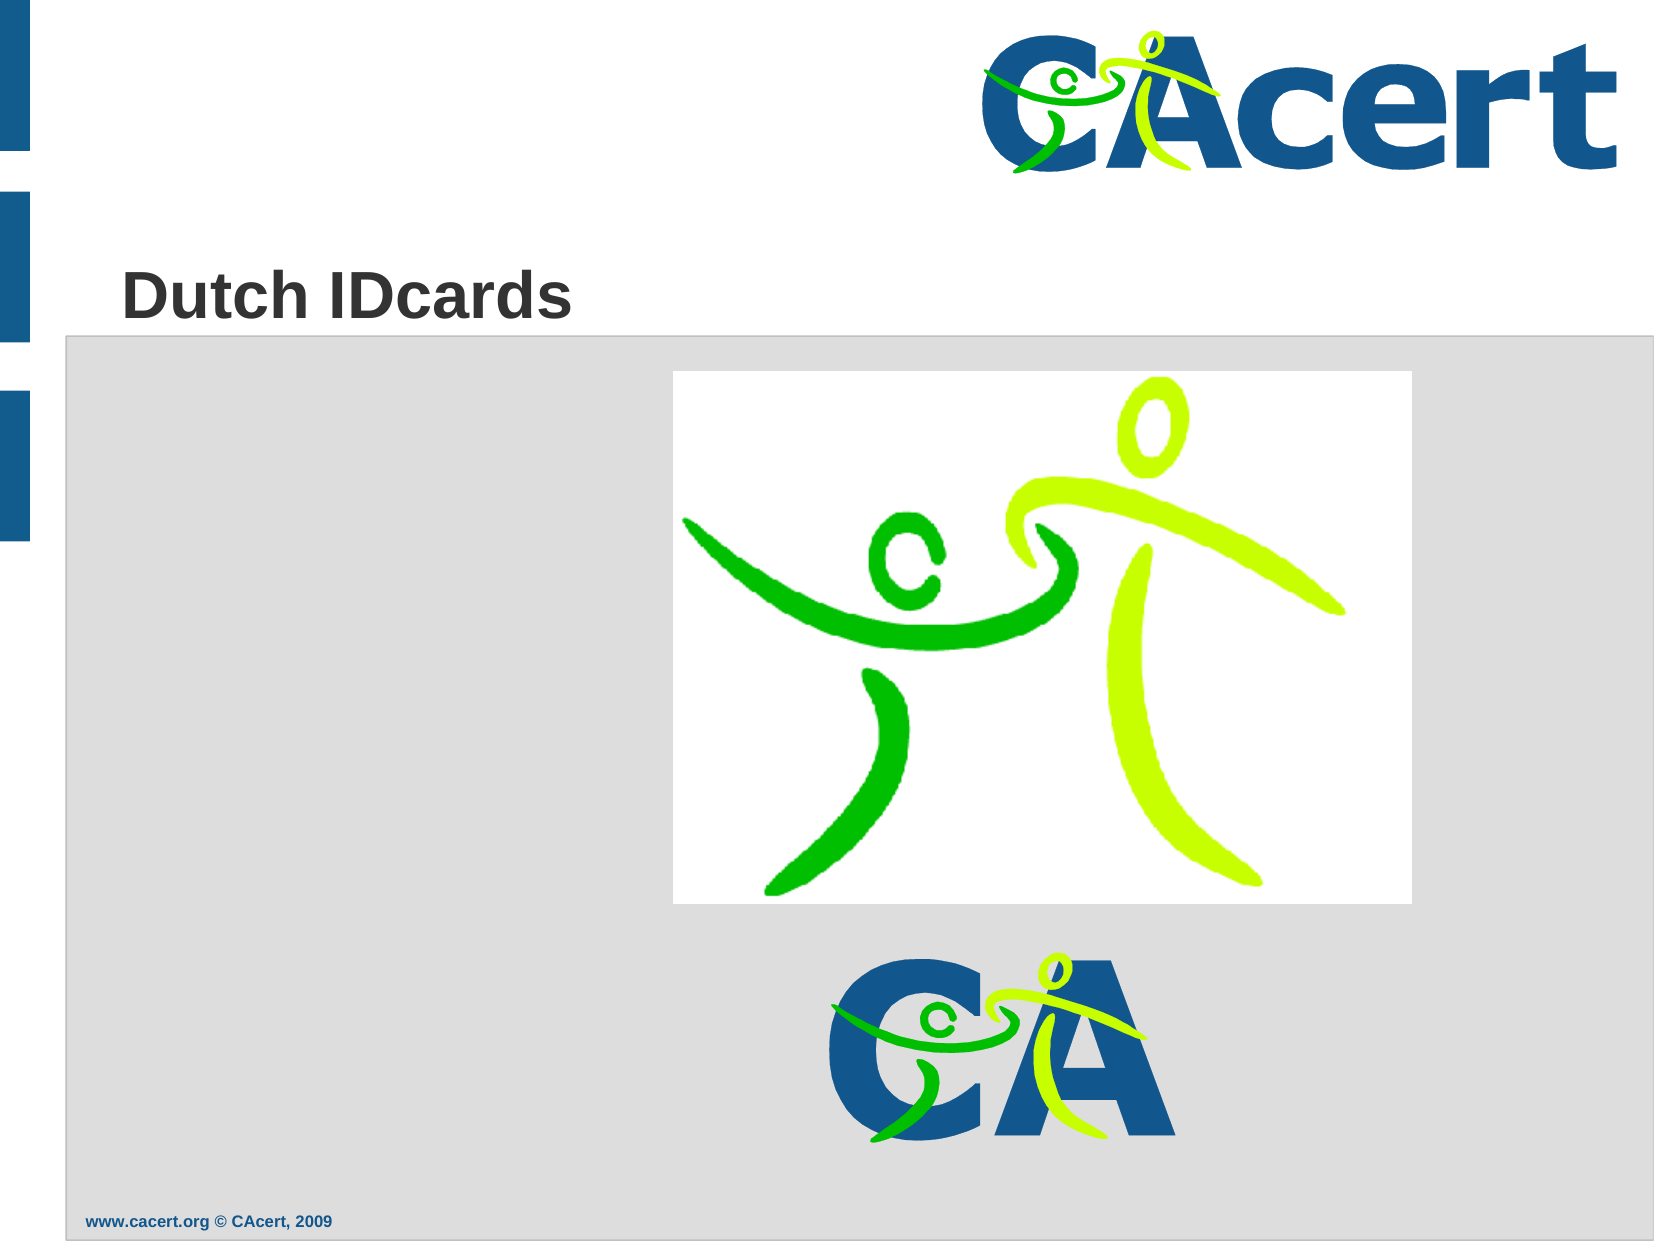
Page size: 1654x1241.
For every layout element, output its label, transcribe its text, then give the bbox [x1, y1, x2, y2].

picture [673, 371, 1412, 904]
picture [826, 950, 1177, 1145]
title Dutch IDcards [121, 174, 1533, 333]
